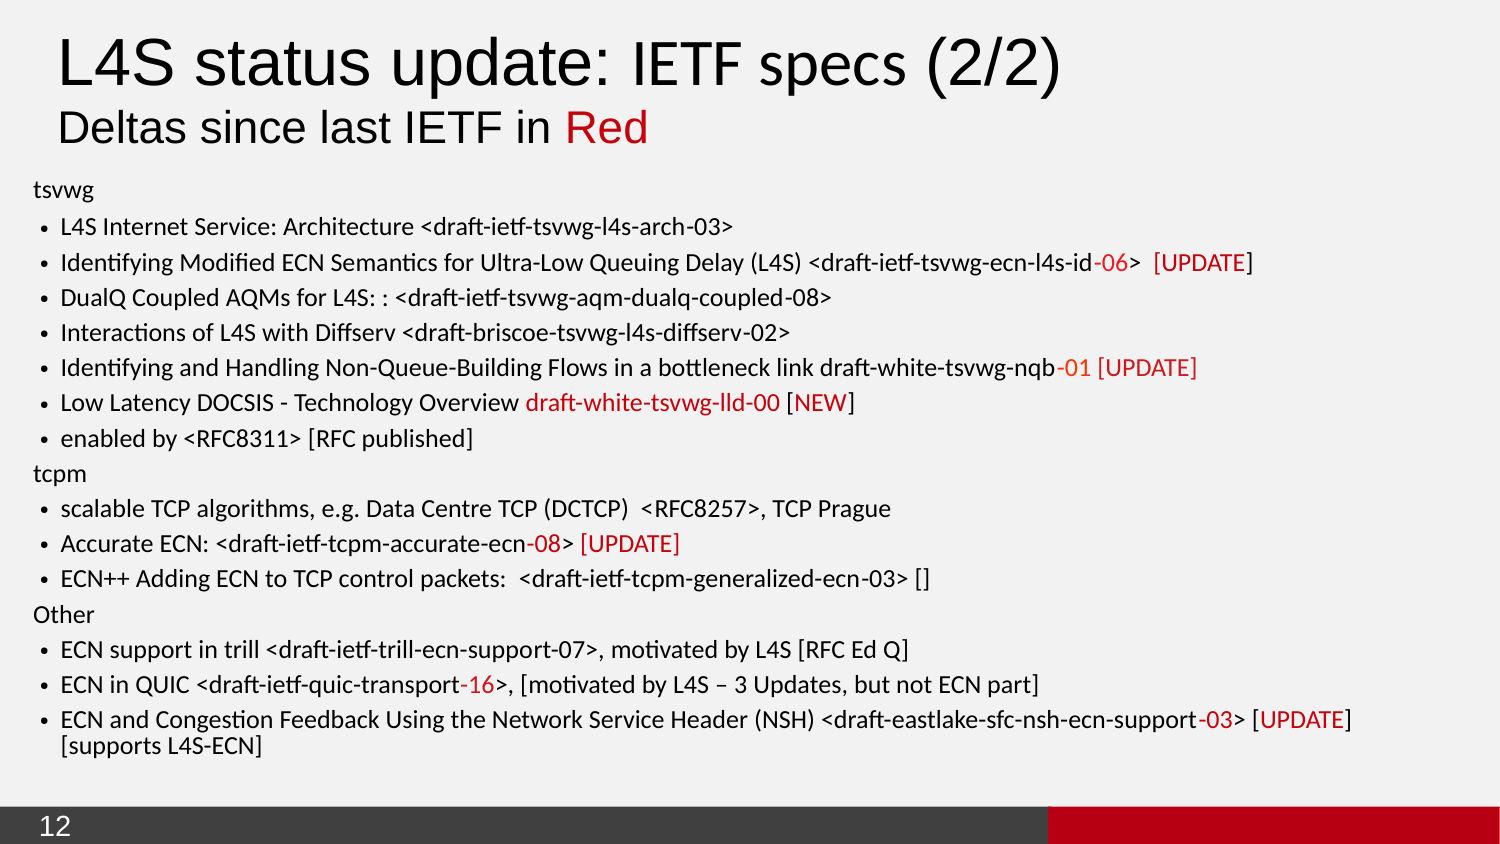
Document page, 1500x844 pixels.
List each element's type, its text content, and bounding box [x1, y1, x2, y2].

list tsvwg L4S Internet Service: Architecture <draft-ietf-tsvwg-l4s-arch-03> Identifying Modified ECN Semantics for Ultra-Low Queuing Delay (L4S) <draft-ietf-tsvwg-ecn-l4s-id-06> [UPDATE] DualQ Coupled AQMs for L4S: : <draft-ietf-tsvwg-aqm-dualq-coupled-08> Interactions of L4S with Diffserv <draft-briscoe-tsvwg-l4s-diffserv-02> Identifying and Handling Non-Queue-Building Flows in a bottleneck link draft-white-tsvwg-nqb-01 [UPDATE] Low Latency DOCSIS - Technology Overview draft-white-tsvwg-lld-00 [NEW] enabled by <RFC8311> [RFC published] tcpm scalable TCP algorithms, e.g. Data Centre TCP (DCTCP) <RFC8257>, TCP Prague Accurate ECN: <draft-ietf-tcpm-accurate-ecn-08> [UPDATE] ECN++ Adding ECN to TCP control packets: <draft-ietf-tcpm-generalized-ecn-03> [] Other ECN support in trill <draft-ietf-trill-ecn-support-07>, motivated by L4S [RFC Ed Q] ECN in QUIC <draft-ietf-quic-transport-16>, [motivated by L4S – 3 Updates, but not ECN part] ECN and Congestion Feedback Using the Network Service Header (NSH) <draft-eastlake-sfc-nsh-ecn-support-03> [UPDATE] [supports L4S-ECN] [33, 178, 1410, 775]
title L4S status update: IETF specs (2/2) Deltas since last IETF in Red [57, 13, 1445, 166]
